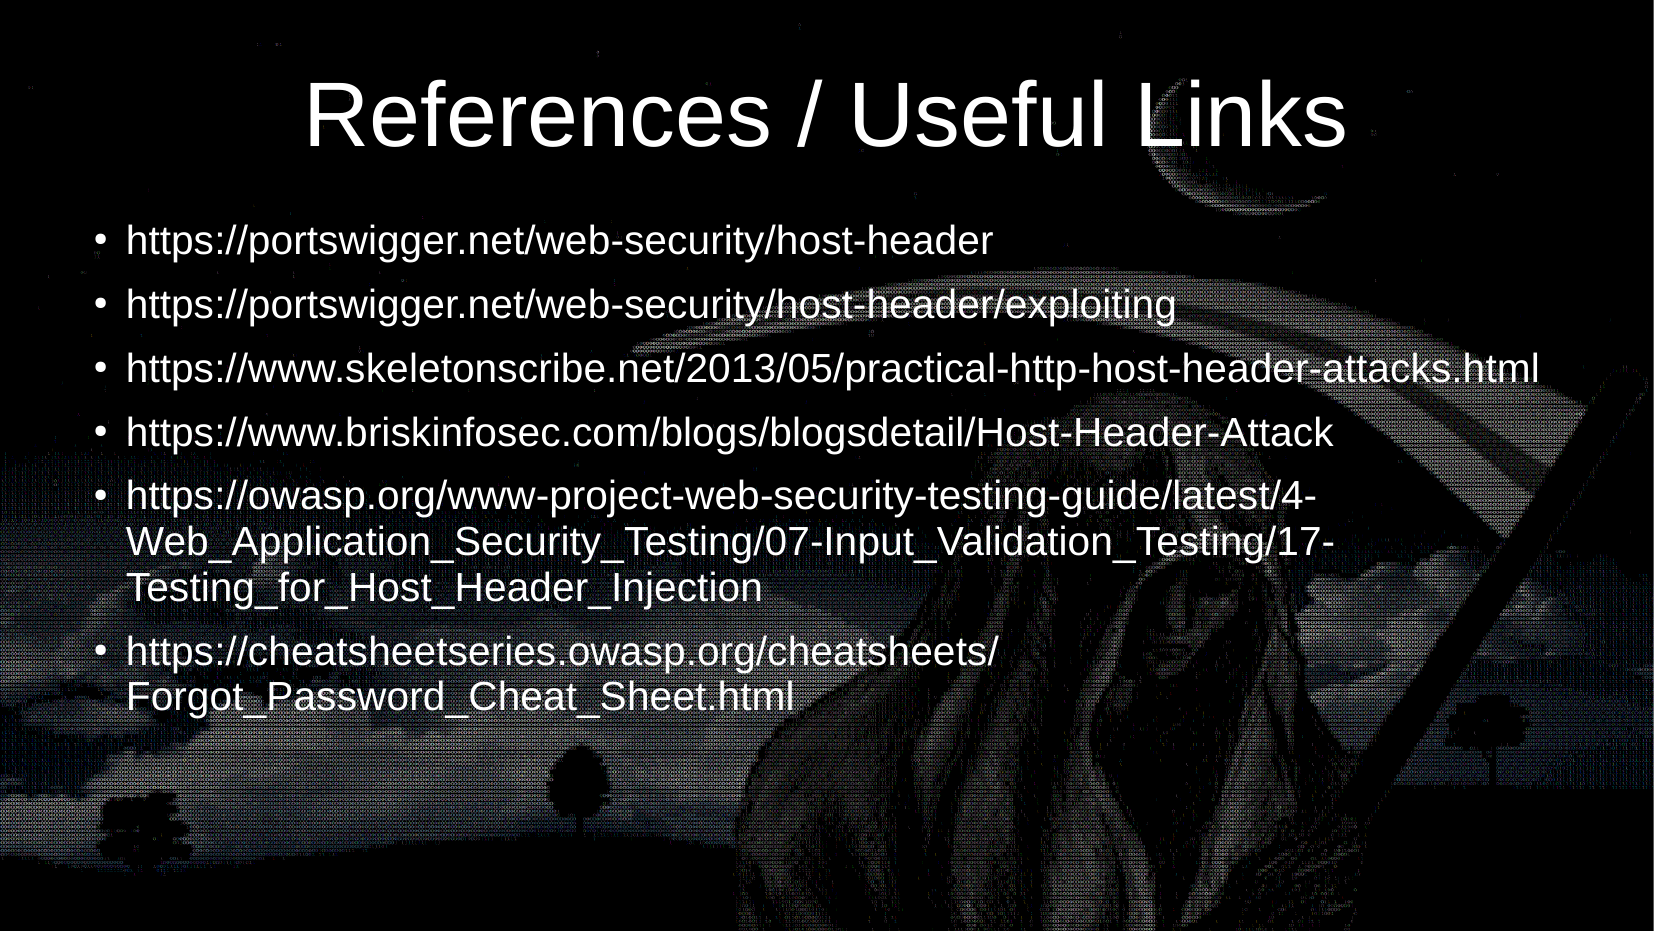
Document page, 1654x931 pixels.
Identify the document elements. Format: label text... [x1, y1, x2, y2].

title References / Useful Links [82, 37, 1571, 193]
picture [0, 0, 1654, 931]
list https://portswigger.net/web-security/host-header https://portswigger.net/web-security/host-header/exploiting https://www.skeletonscribe.net/2013/05/practical-http-host-header-attacks.html https://www.briskinfosec.com/blogs/blogsdetail/Host-Header-Attack https://owasp.org/www-project-web-security-testing-guide/latest/4-Web_Application_Security_Testing/07-Input_Validation_Testing/17-Testing_for_Host_Header_Injection https://cheatsheetseries.owasp.org/cheatsheets/Forgot_Password_Cheat_Sheet.html [82, 217, 1571, 758]
